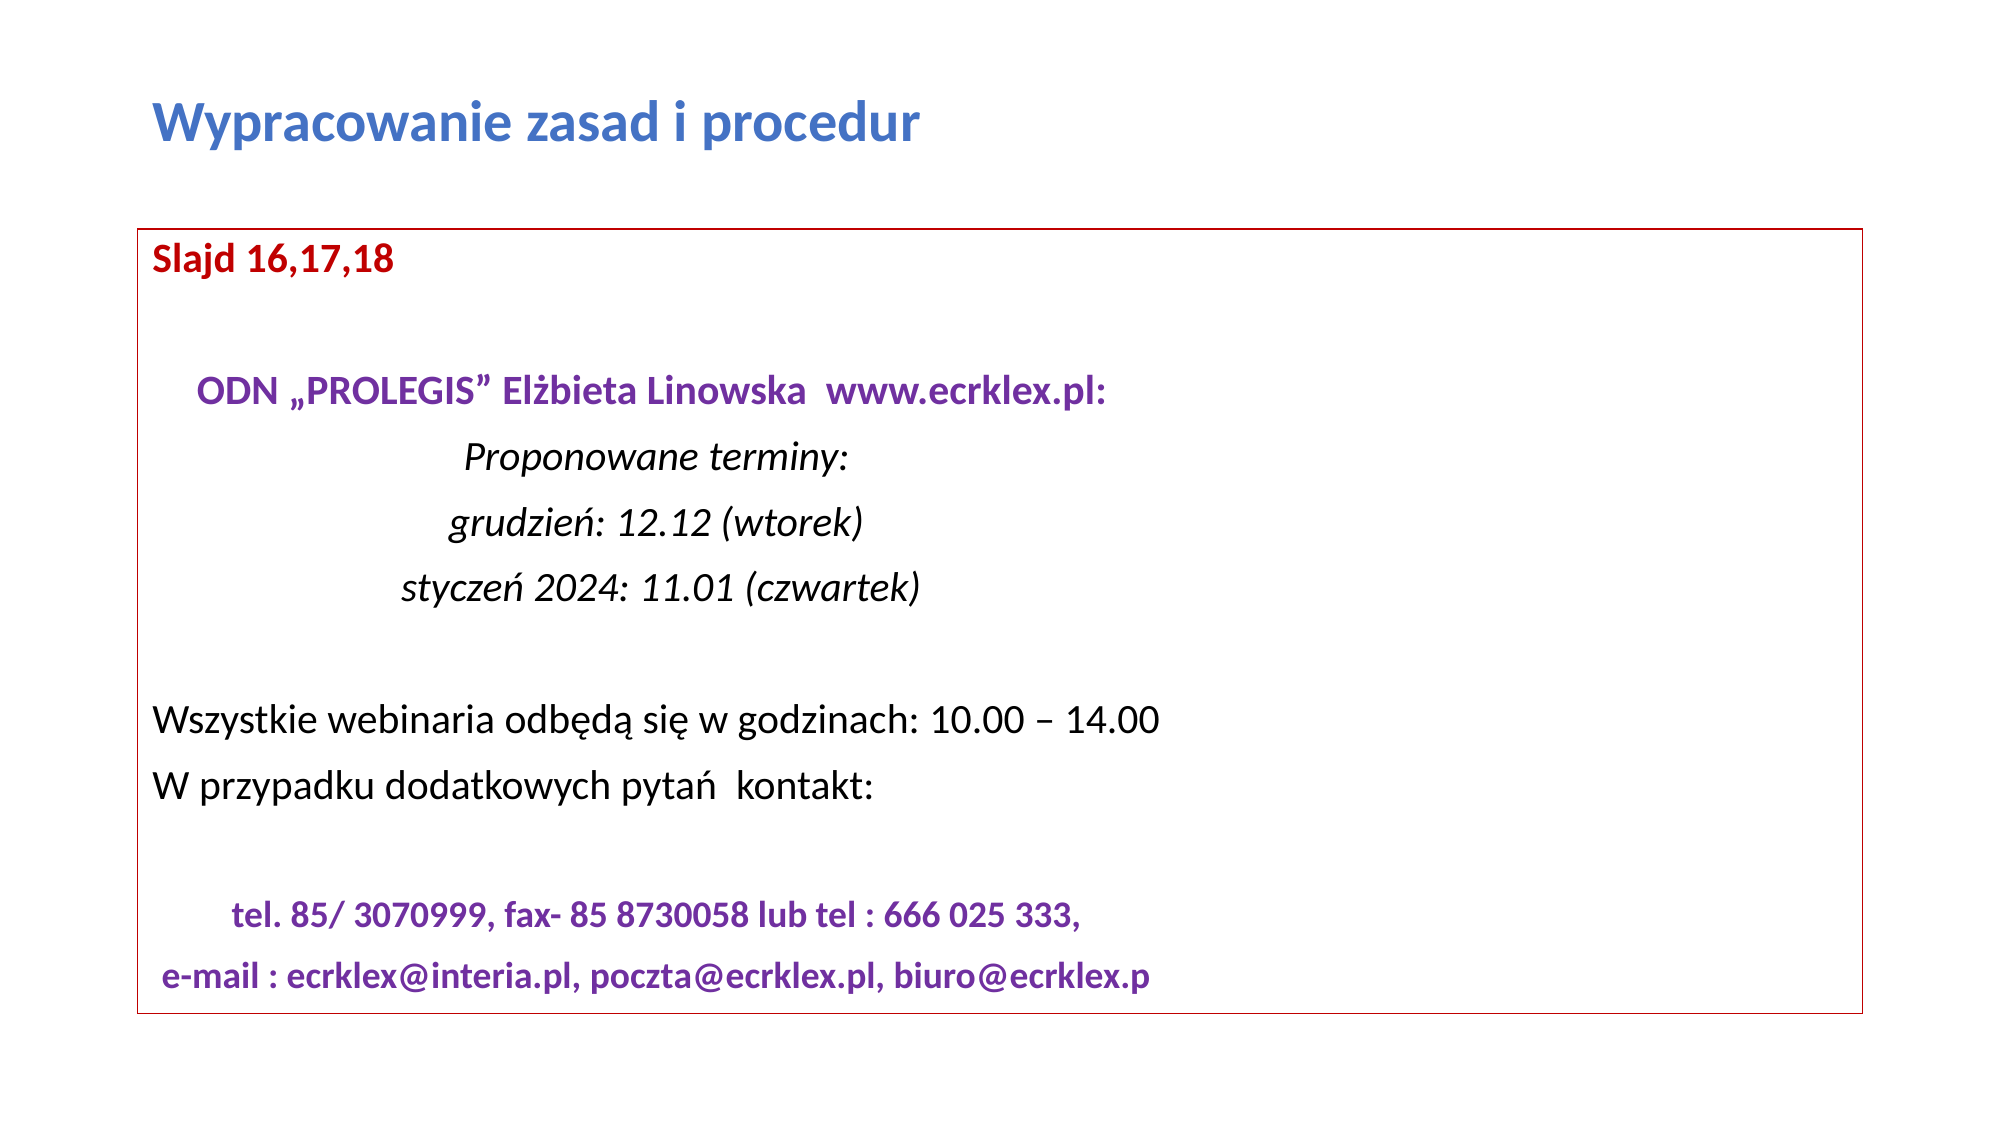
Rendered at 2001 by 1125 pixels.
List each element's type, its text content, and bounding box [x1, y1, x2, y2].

list Slajd 16,17,18 ODN „PROLEGIS” Elżbieta Linowska www.ecrklex.pl: Proponowane terminy: grudzień: 12.12 (wtorek) styczeń 2024: 11.01 (czwartek) Wszystkie webinaria odbędą się w godzinach: 10.00 – 14.00 W przypadku dodatkowych pytań kontakt: tel. 85/ 3070999, fax- 85 8730058 lub tel : 666 025 333, e-mail : ecrklex@interia.pl, poczta@ecrklex.pl, biuro@ecrklex.p [137, 228, 1863, 1014]
title Wypracowanie zasad i procedur [137, 59, 1863, 186]
